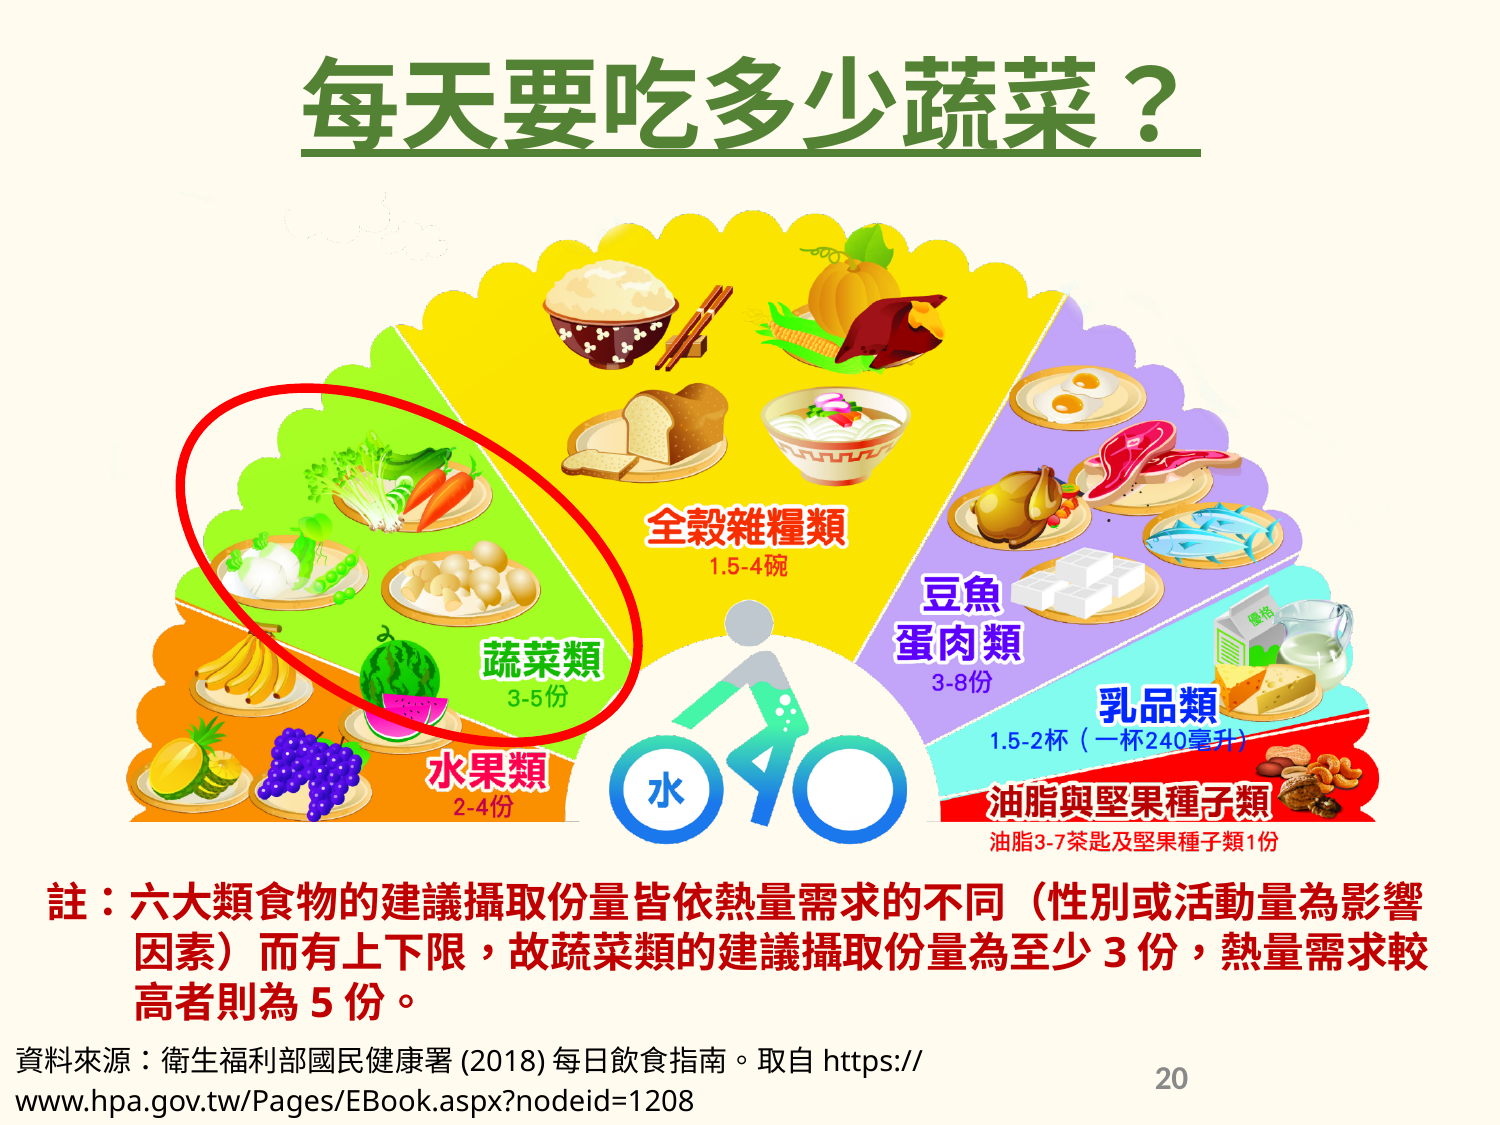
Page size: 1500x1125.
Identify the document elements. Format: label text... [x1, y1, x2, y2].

text_box 資料來源：衛生福利部國民健康署(2018)每日飲食指南。取自https://www.hpa.gov.tw/Pages/EBook.aspx?nodeid=1208 [0, 1035, 1307, 1125]
text_box 註：六大類食物的建議攝取份量皆依熱量需求的不同（性別或活動量為影響因素）而有上下限，故蔬菜類的建議攝取份量為至少3份，熱量需求較高者則為5份。 [30, 868, 1461, 1036]
picture [111, 191, 1391, 868]
text_box 每天要吃多少蔬菜？ [59, 34, 1442, 171]
text_box 20 [1139, 1046, 1478, 1107]
